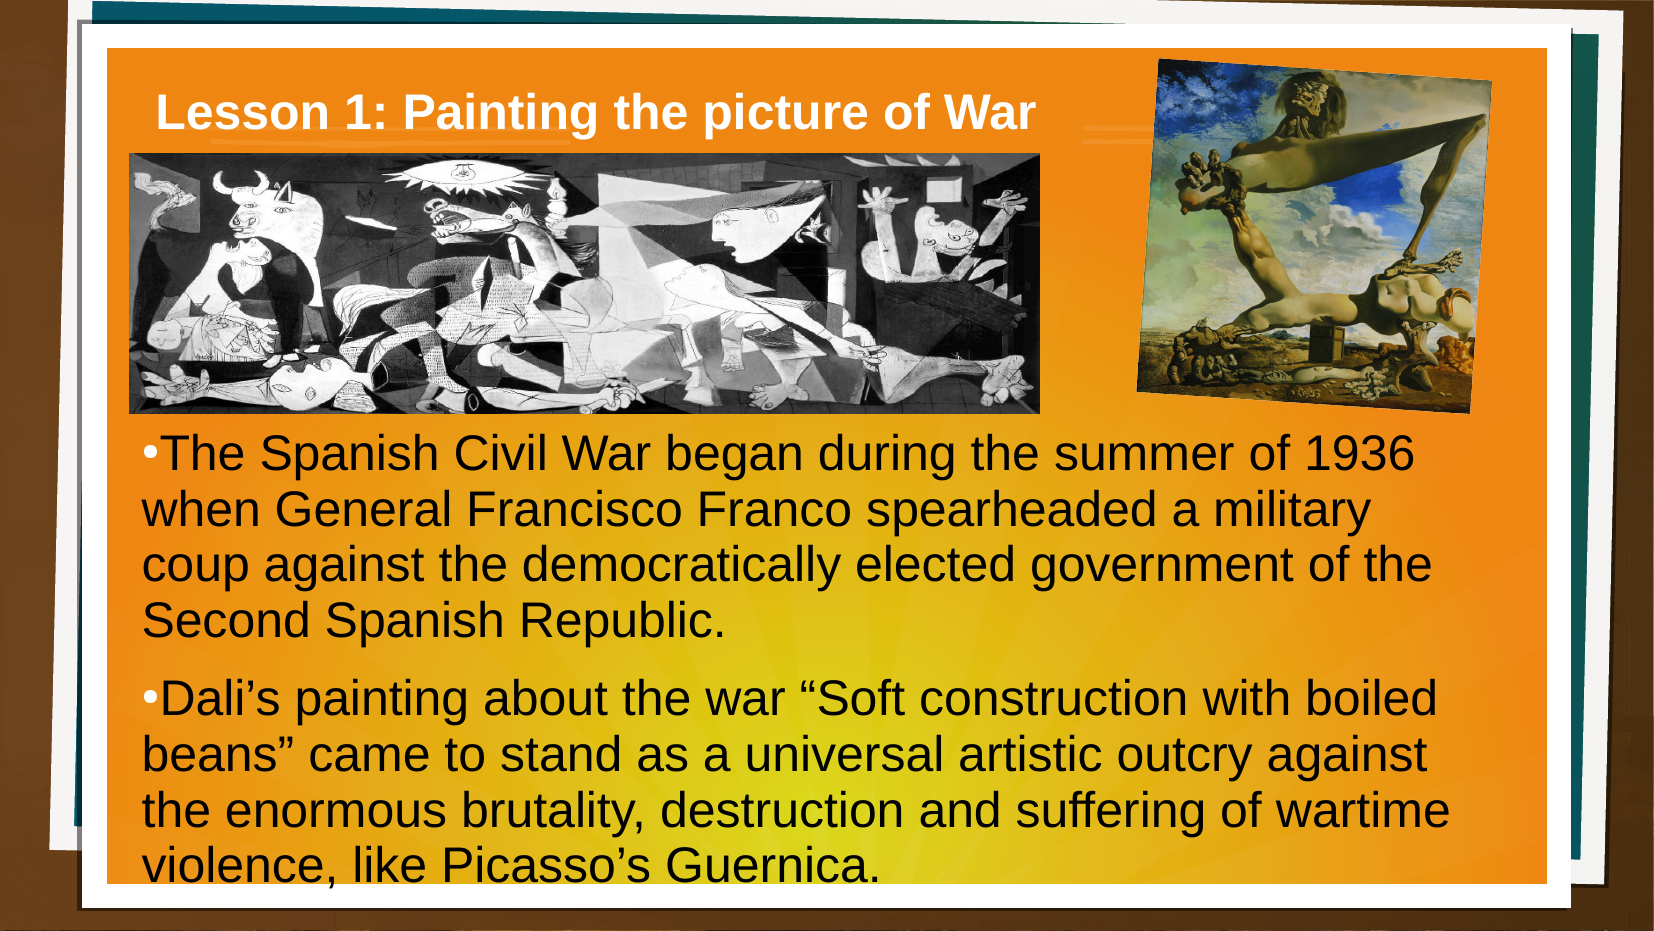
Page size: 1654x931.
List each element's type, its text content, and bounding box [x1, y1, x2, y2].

list The Spanish Civil War began during the summer of 1936 when General Francisco Franco spearheaded a military coup against the democratically elected government of the Second Spanish Republic. Dali’s painting about the war “Soft construction with boiled beans” came to stand as a universal artistic outcry against the enormous brutality, destruction and suffering of wartime violence, like Picasso’s Guernica. [141, 425, 1471, 931]
picture [1136, 59, 1492, 414]
title Lesson 1: Painting the picture of War [106, 59, 1087, 166]
picture [129, 153, 1040, 414]
